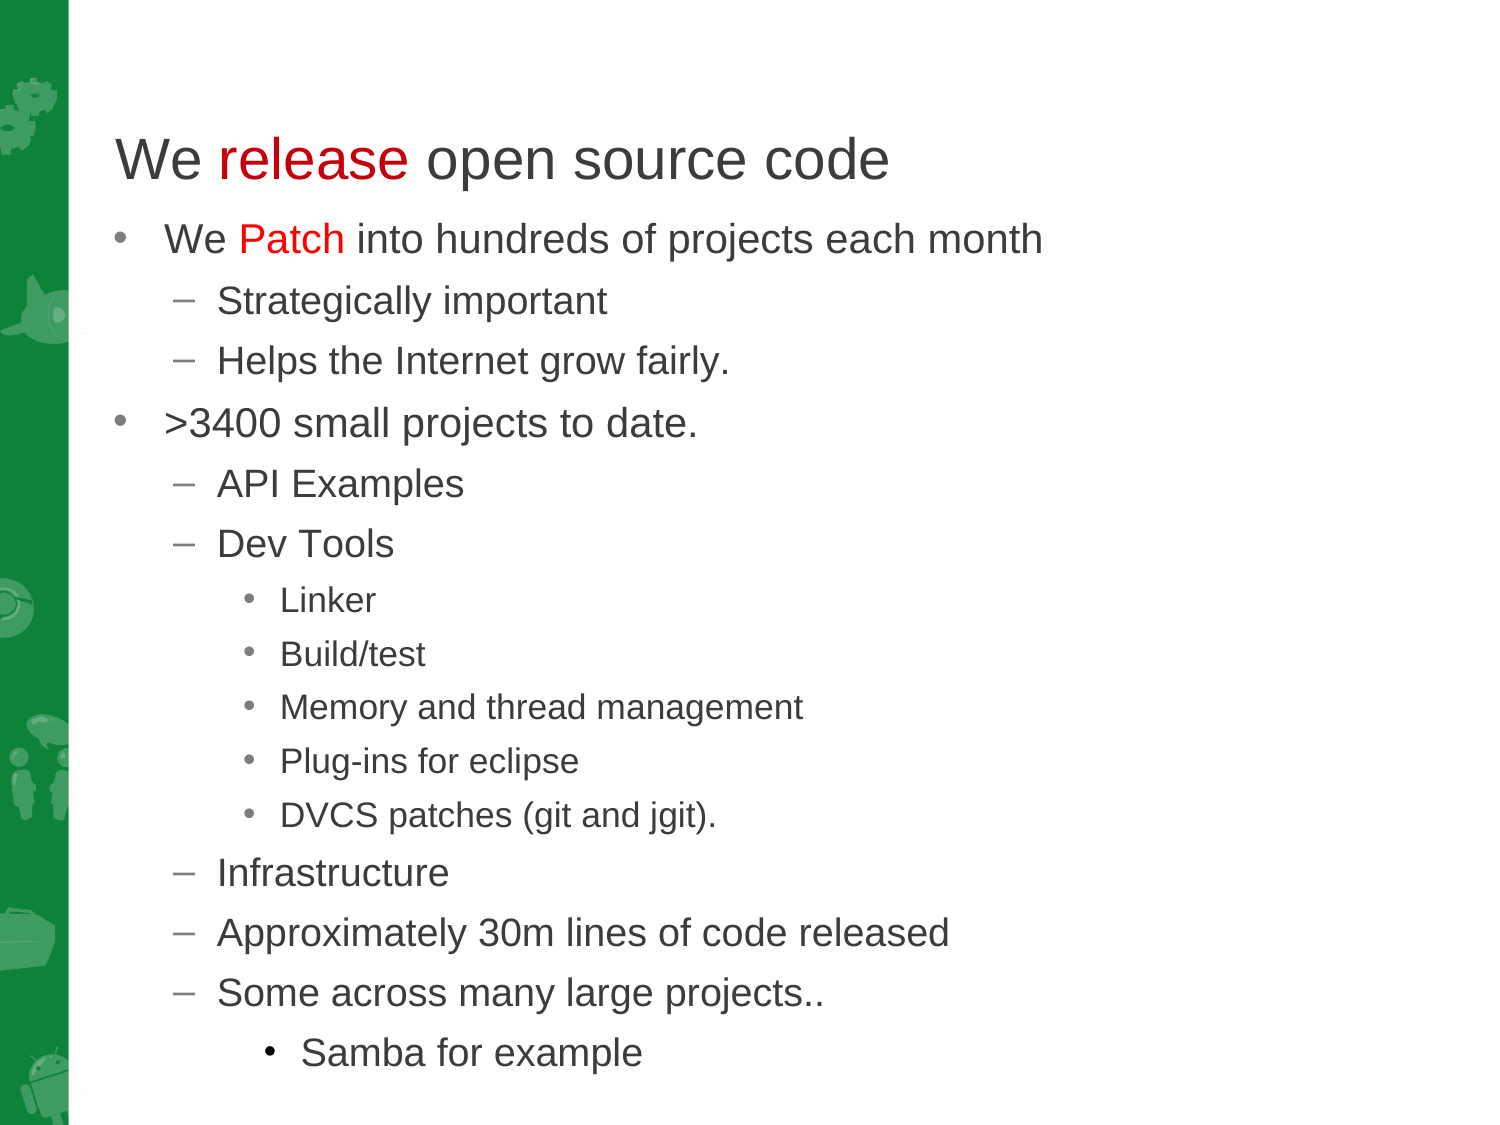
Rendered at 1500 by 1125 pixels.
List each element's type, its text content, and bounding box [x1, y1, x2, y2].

picture [0, 907, 56, 972]
picture [20, 1046, 92, 1125]
text_box We release open source code [100, 37, 1439, 201]
picture [9, 714, 76, 821]
picture [0, 578, 34, 638]
picture [0, 78, 58, 155]
text_box We Patch into hundreds of projects each month Strategically important Helps the Internet grow fairly. >3400 small projects to date. API Examples Dev Tools Linker Build/test Memory and thread management Plug-ins for eclipse DVCS patches (git and jgit). Infrastructure Approximately 30m lines of code released Some across many large projects.. Samba for example *See Label:Google on http://code.google.com/p [98, 214, 1436, 1040]
picture [0, 274, 92, 344]
